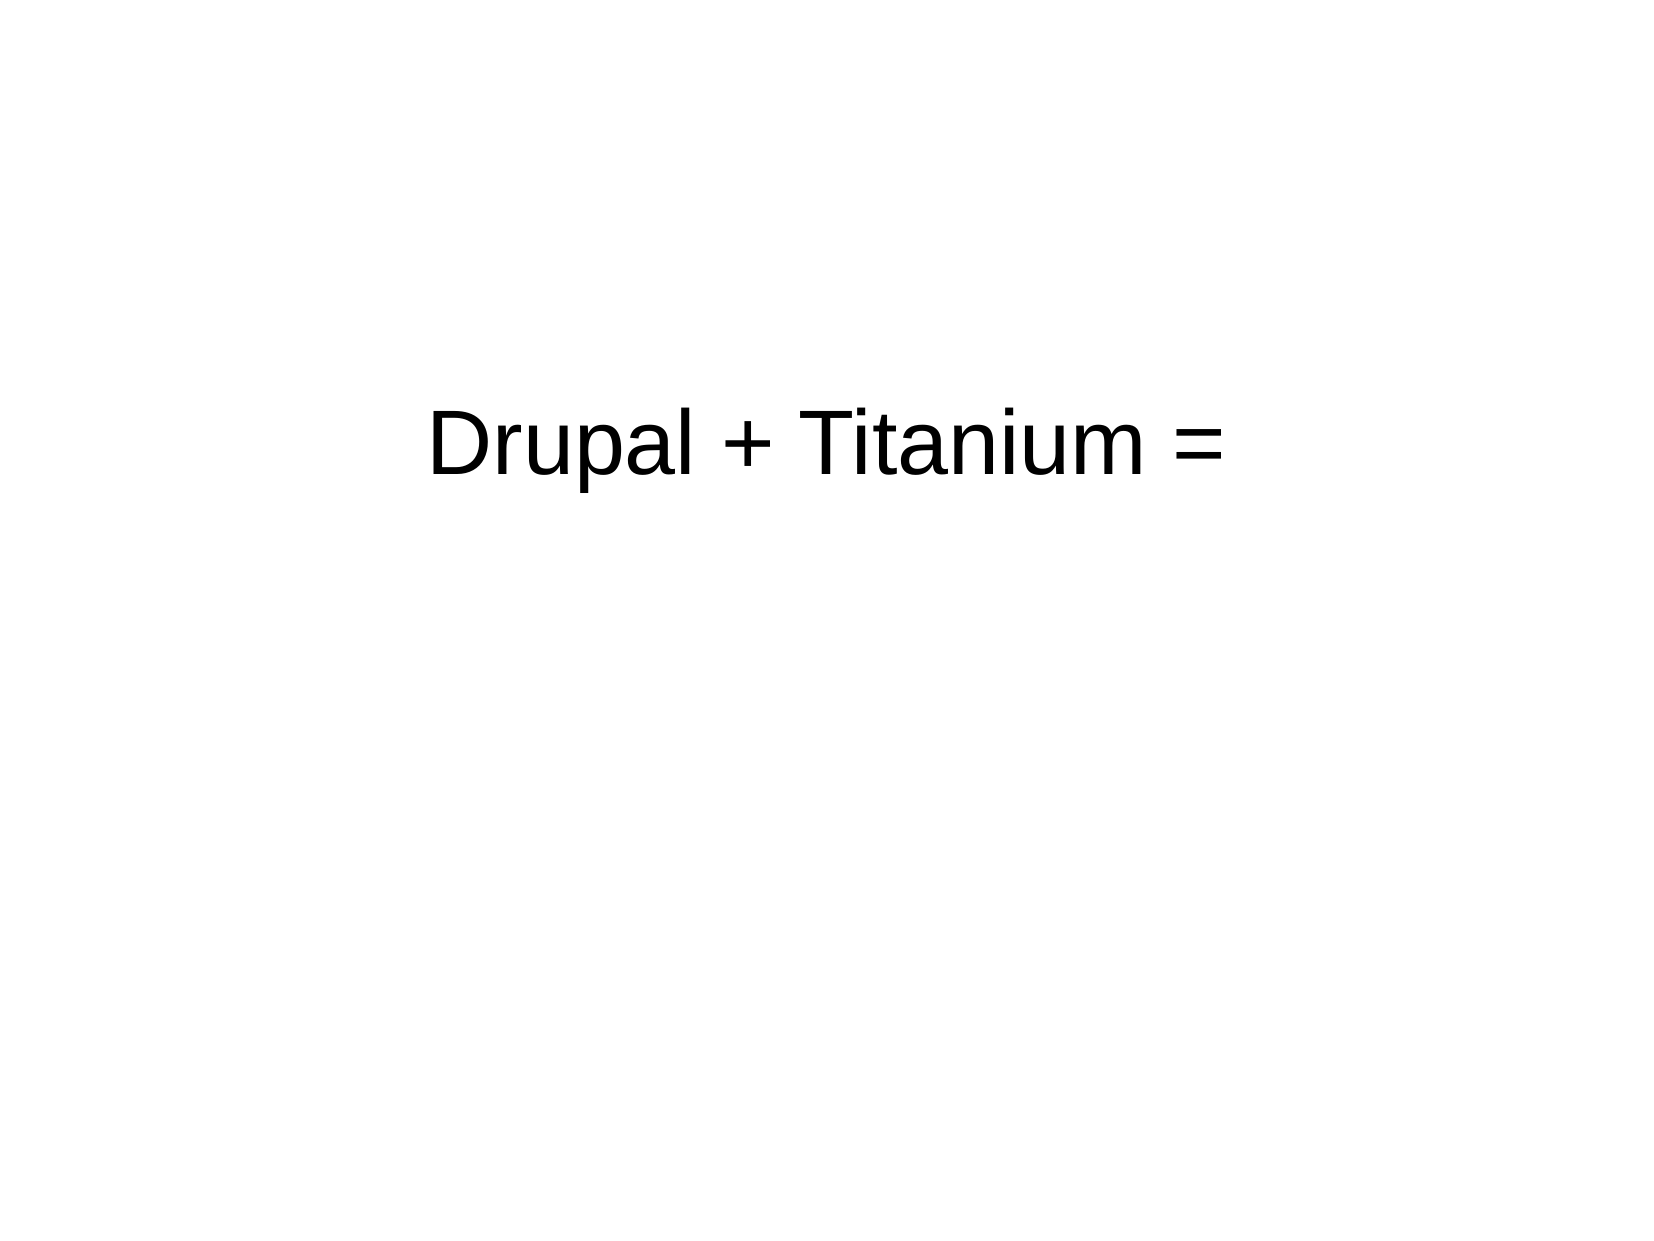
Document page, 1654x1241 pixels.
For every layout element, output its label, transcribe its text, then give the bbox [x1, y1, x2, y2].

title Drupal + Titanium = [82, 344, 1571, 541]
